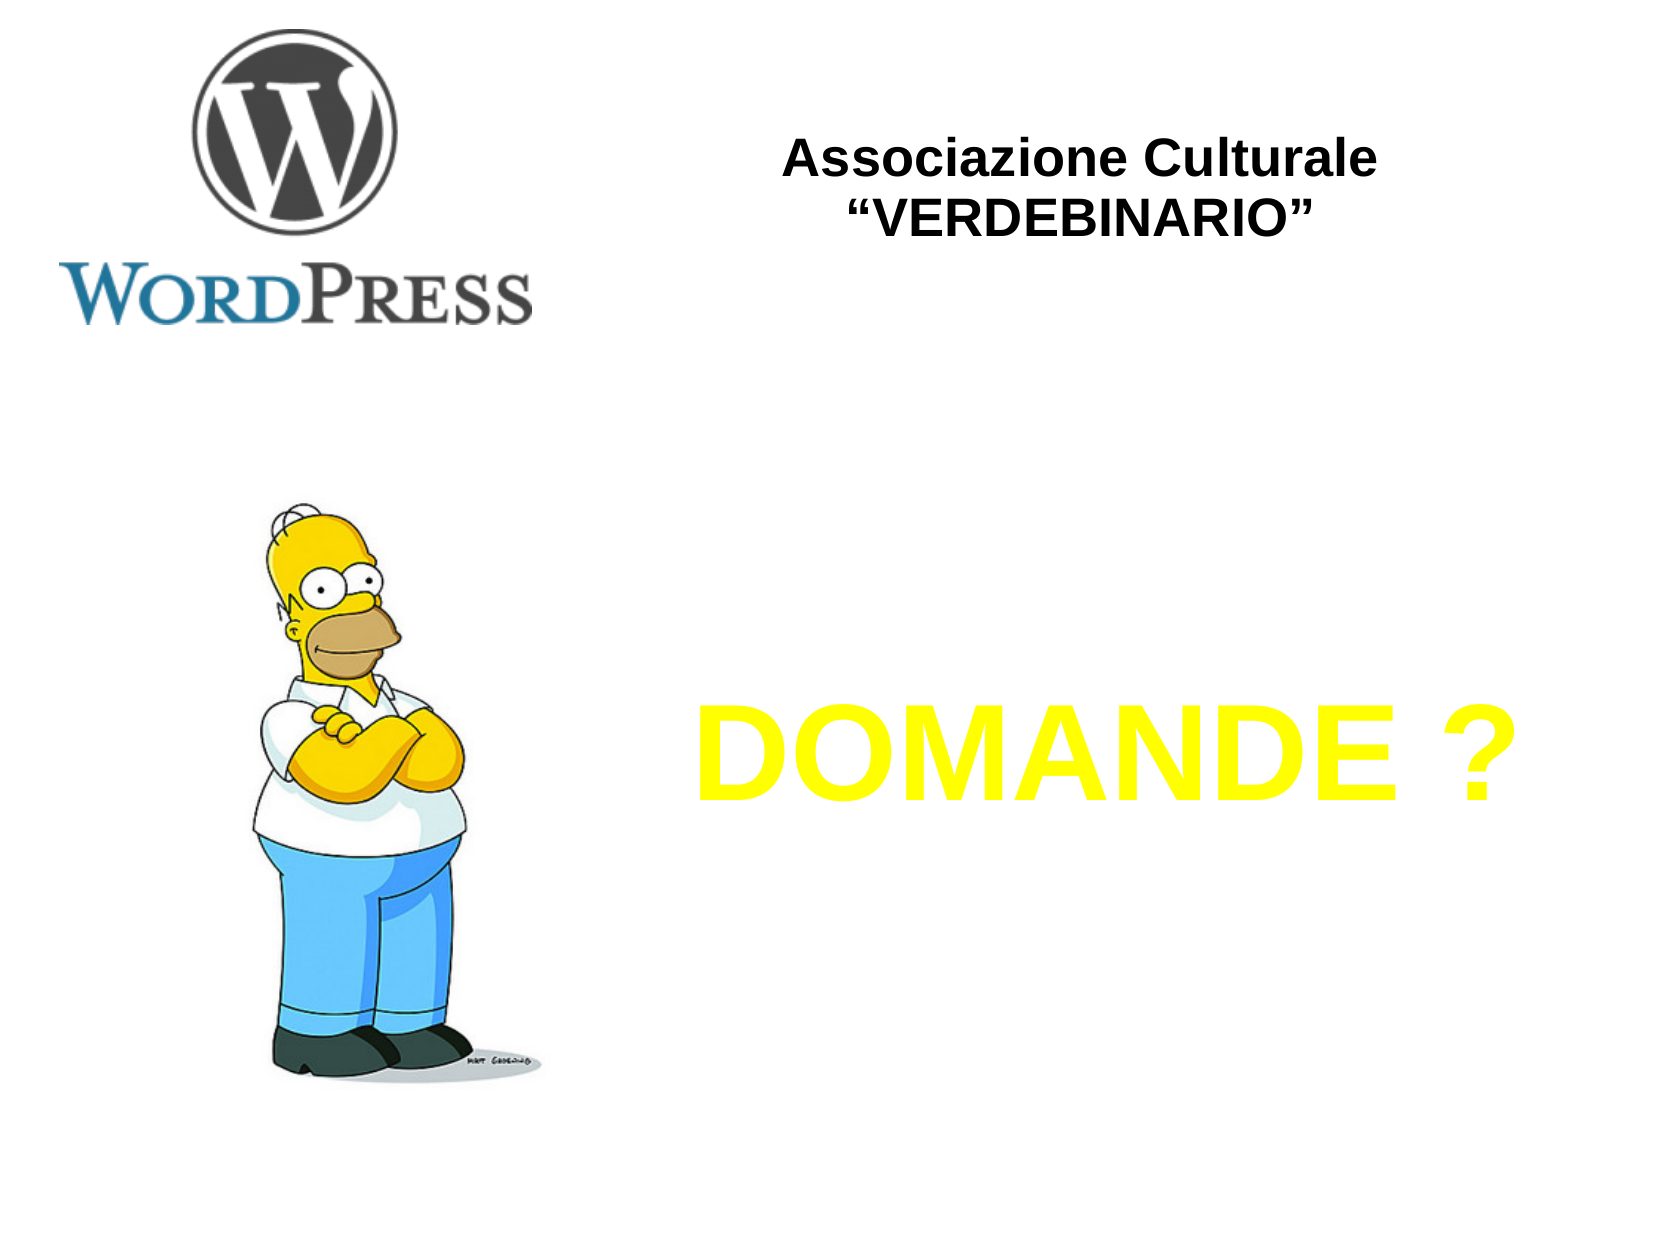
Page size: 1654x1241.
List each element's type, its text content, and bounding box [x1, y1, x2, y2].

picture [59, 413, 650, 1119]
title Associazione Culturale “VERDEBINARIO” [590, 50, 1571, 325]
text_box DOMANDE ? [650, 590, 1595, 916]
picture [59, 29, 532, 325]
